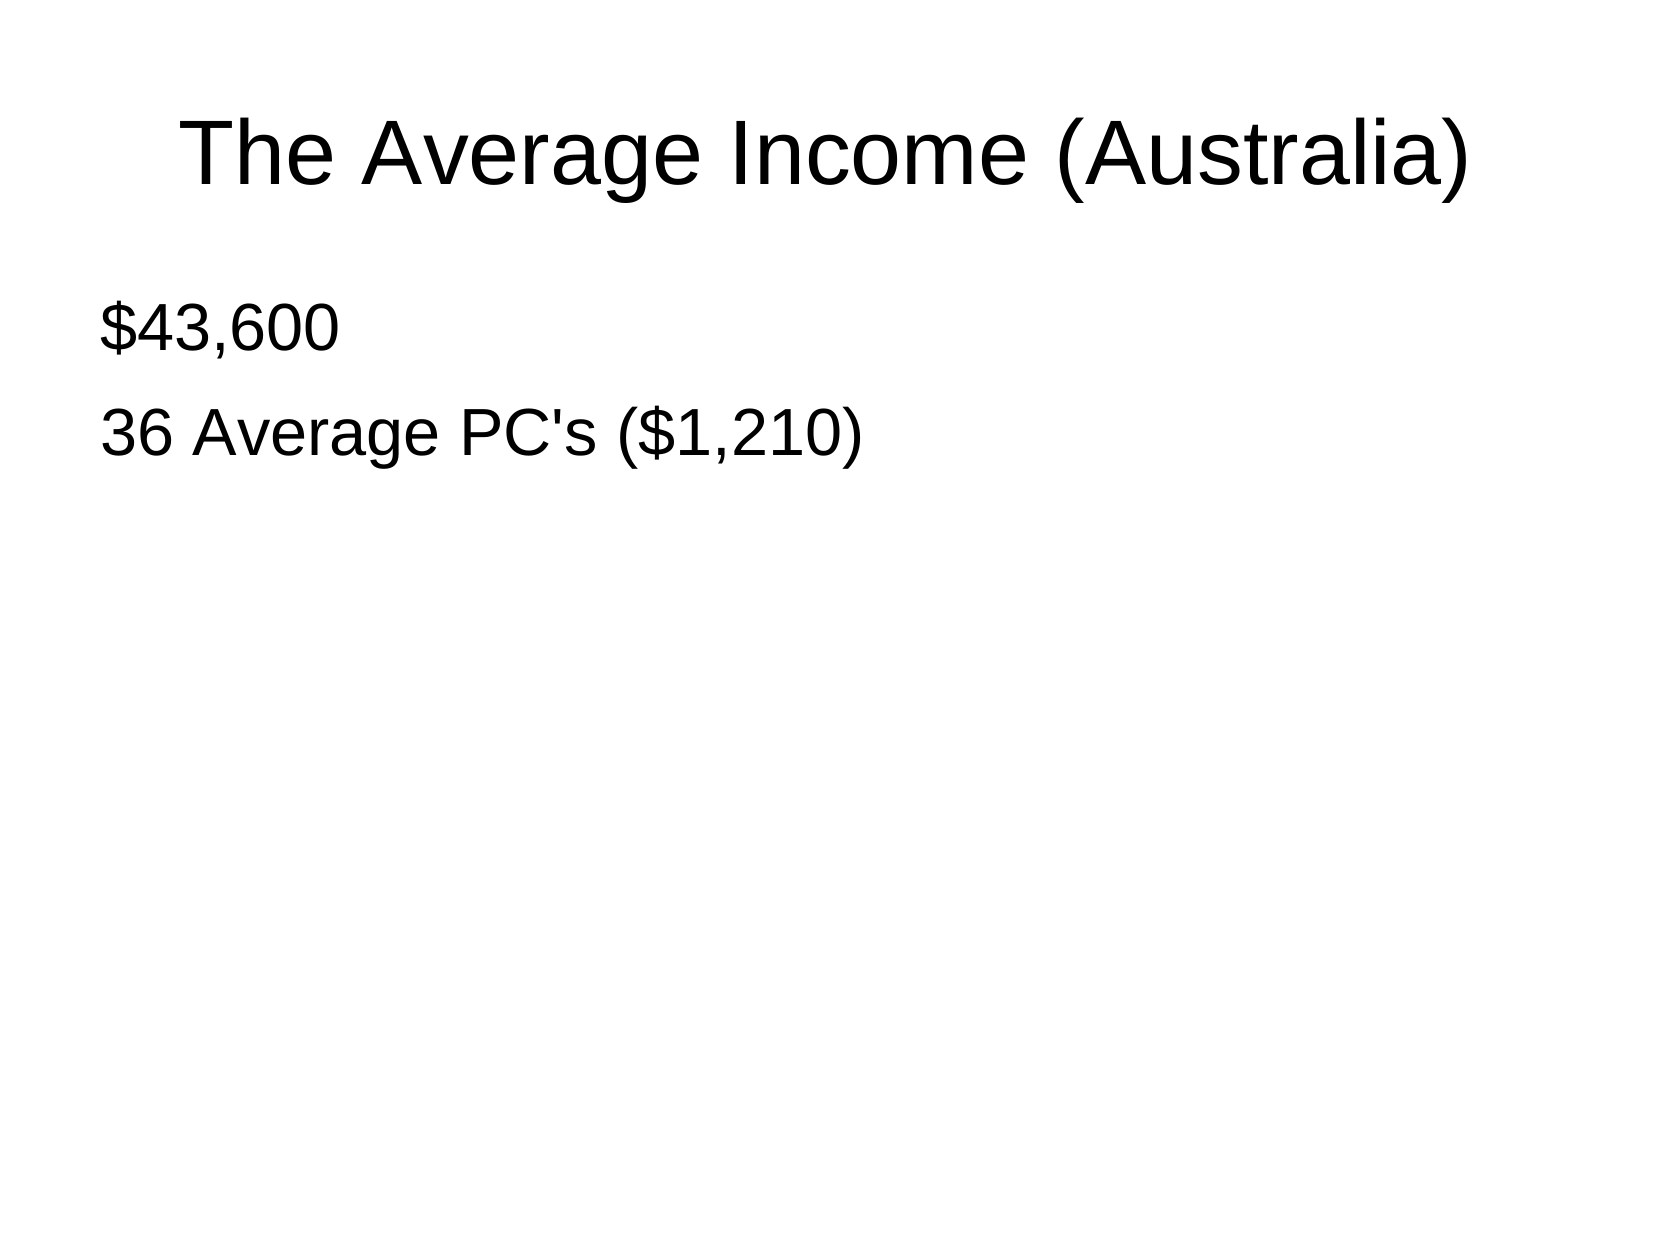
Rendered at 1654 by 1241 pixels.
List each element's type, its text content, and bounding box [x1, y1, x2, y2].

list $43,600 36 Average PC's ($1,210) [82, 290, 1571, 1095]
title The Average Income (Australia) [82, 49, 1571, 257]
